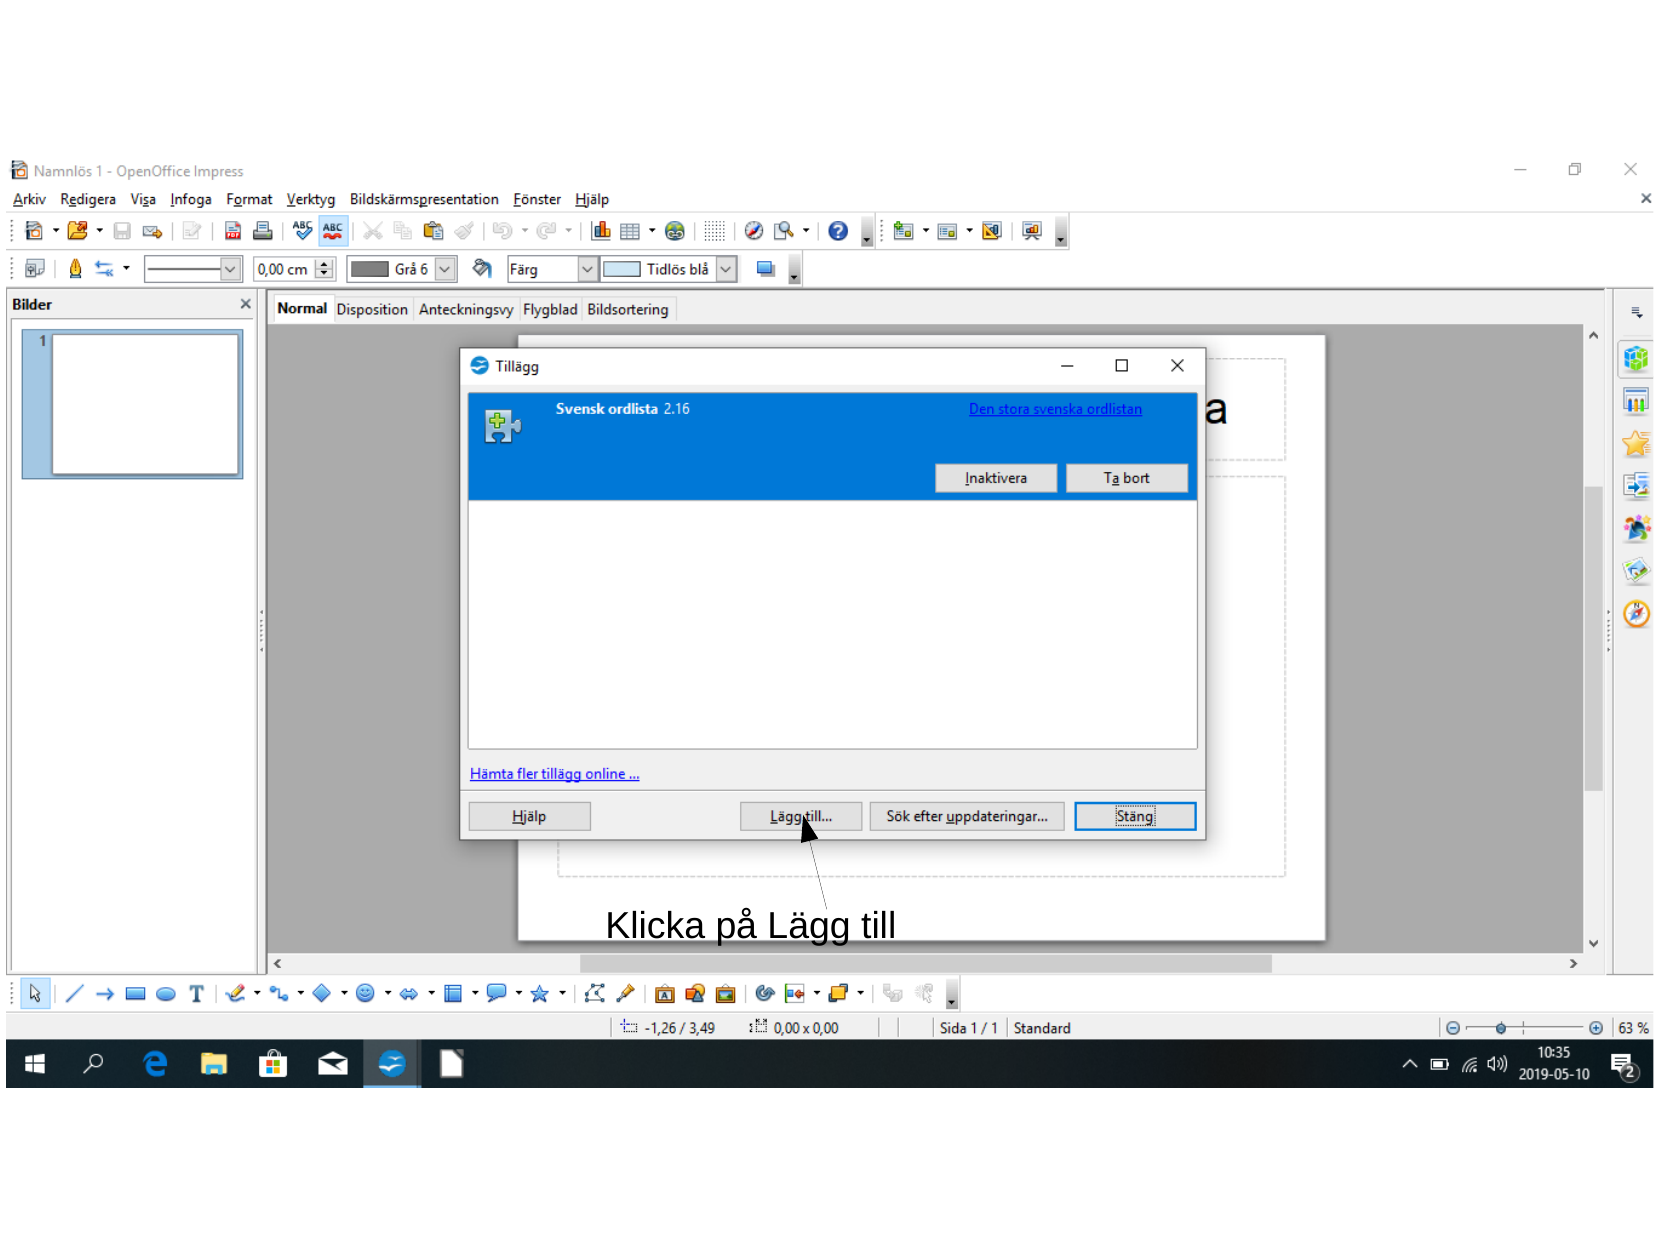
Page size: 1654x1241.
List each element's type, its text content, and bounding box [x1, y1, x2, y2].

picture [6, 157, 1654, 1088]
text_box Klicka på Lägg till [590, 897, 1241, 955]
